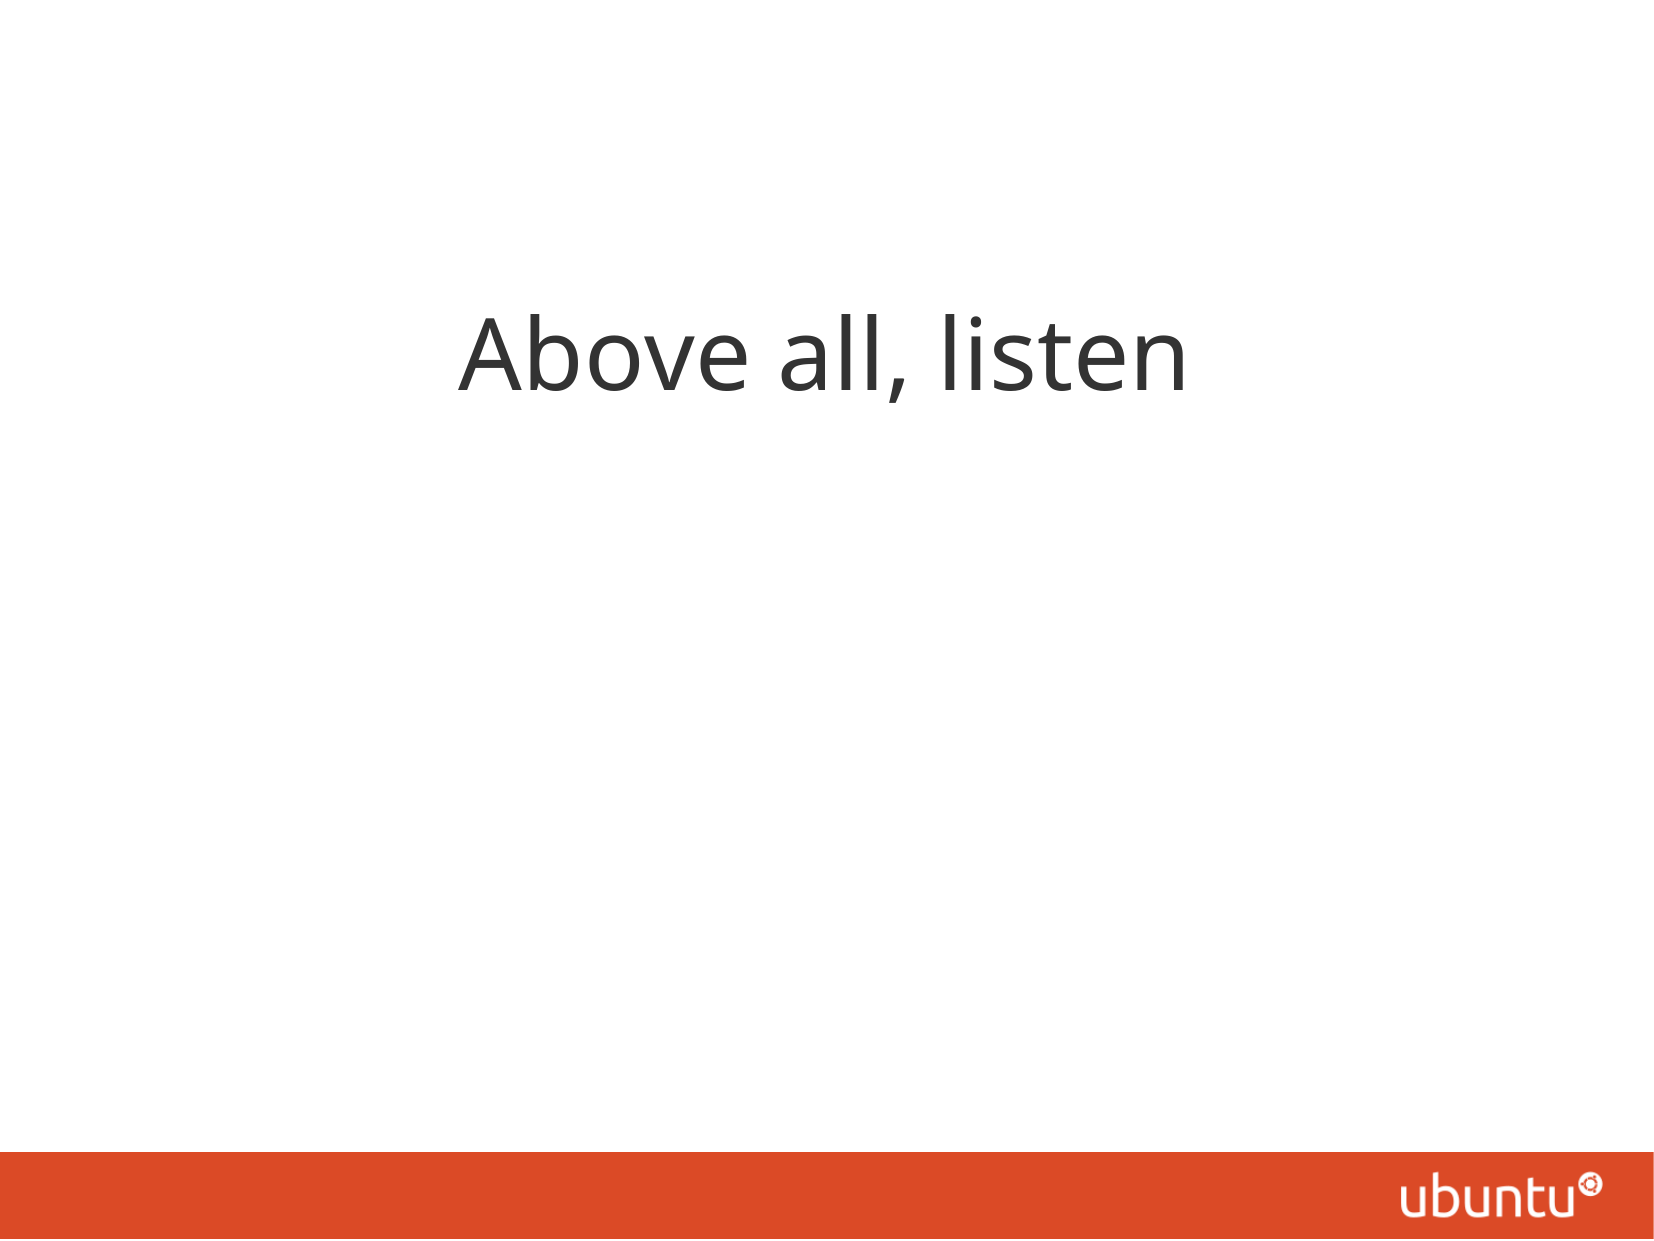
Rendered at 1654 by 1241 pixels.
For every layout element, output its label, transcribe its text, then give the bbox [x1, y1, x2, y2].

title Above all, listen [56, 121, 1596, 596]
picture [0, 1152, 1654, 1239]
